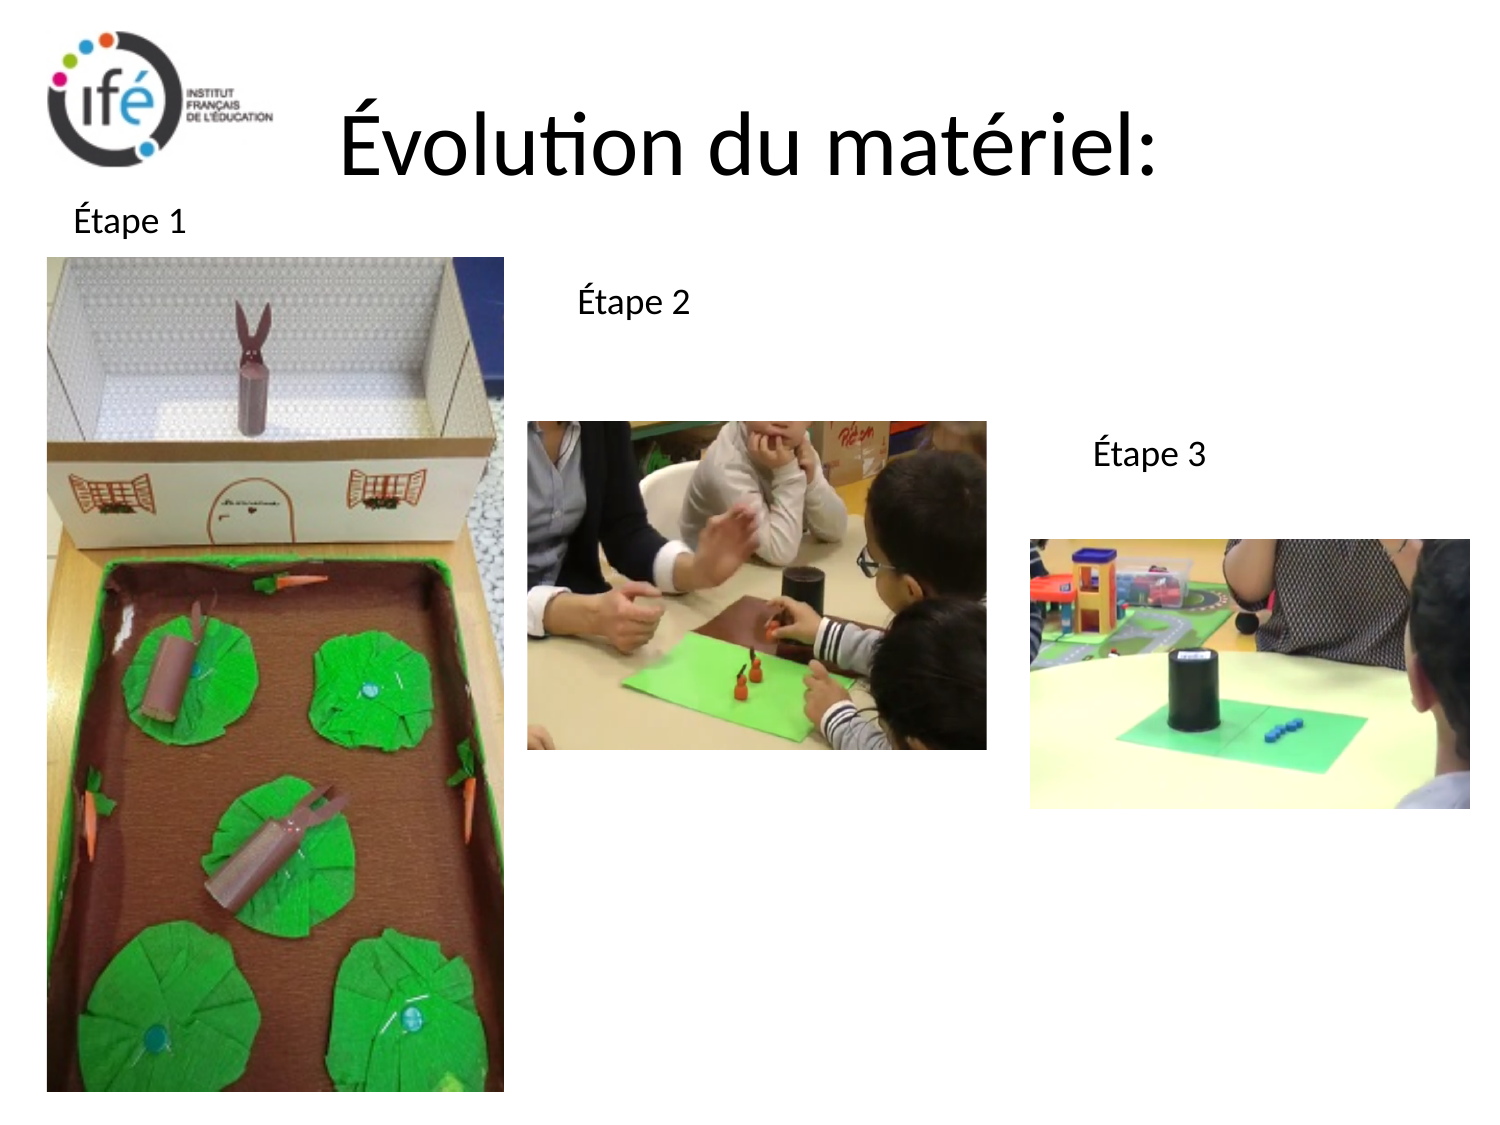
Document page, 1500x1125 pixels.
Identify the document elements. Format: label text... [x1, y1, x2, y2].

picture [46, 257, 504, 1092]
text_box Étape 1 [58, 189, 340, 249]
picture [527, 421, 987, 750]
picture [1030, 539, 1471, 809]
text_box Étape 2 [562, 269, 961, 330]
title Évolution du matériel: [75, 45, 1425, 233]
picture [46, 30, 275, 169]
text_box Étape 3 [1078, 421, 1395, 482]
